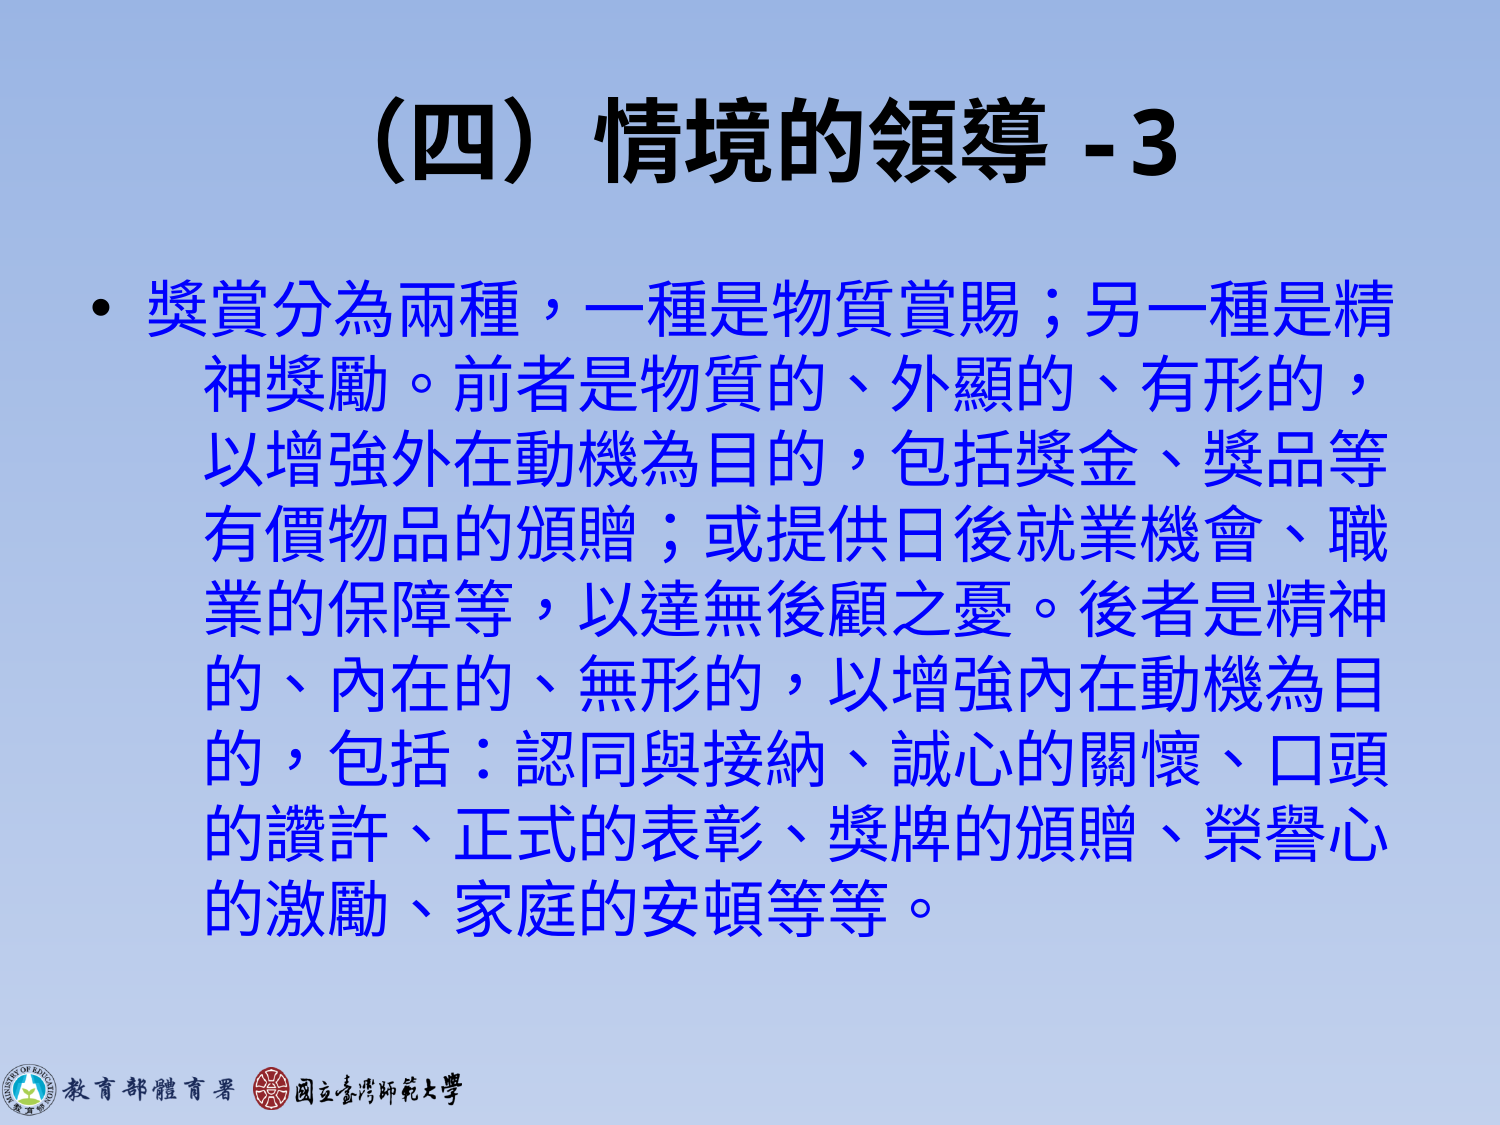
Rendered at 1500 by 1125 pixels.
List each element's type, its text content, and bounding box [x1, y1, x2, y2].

title （四）情境的領導-3 [75, 45, 1426, 233]
list 獎賞分為兩種，一種是物質賞賜；另一種是精神獎勵。前者是物質的、外顯的、有形的，以增強外在動機為目的，包括獎金、獎品等有價物品的頒贈；或提供日後就業機會、職業的保障等，以達無後顧之憂。後者是精神的、內在的、無形的，以增強內在動機為目的，包括：認同與接納、誠心的關懷、口頭的讚許、正式的表彰、獎牌的頒贈、榮譽心的激勵、家庭的安頓等等。 [75, 262, 1426, 1005]
